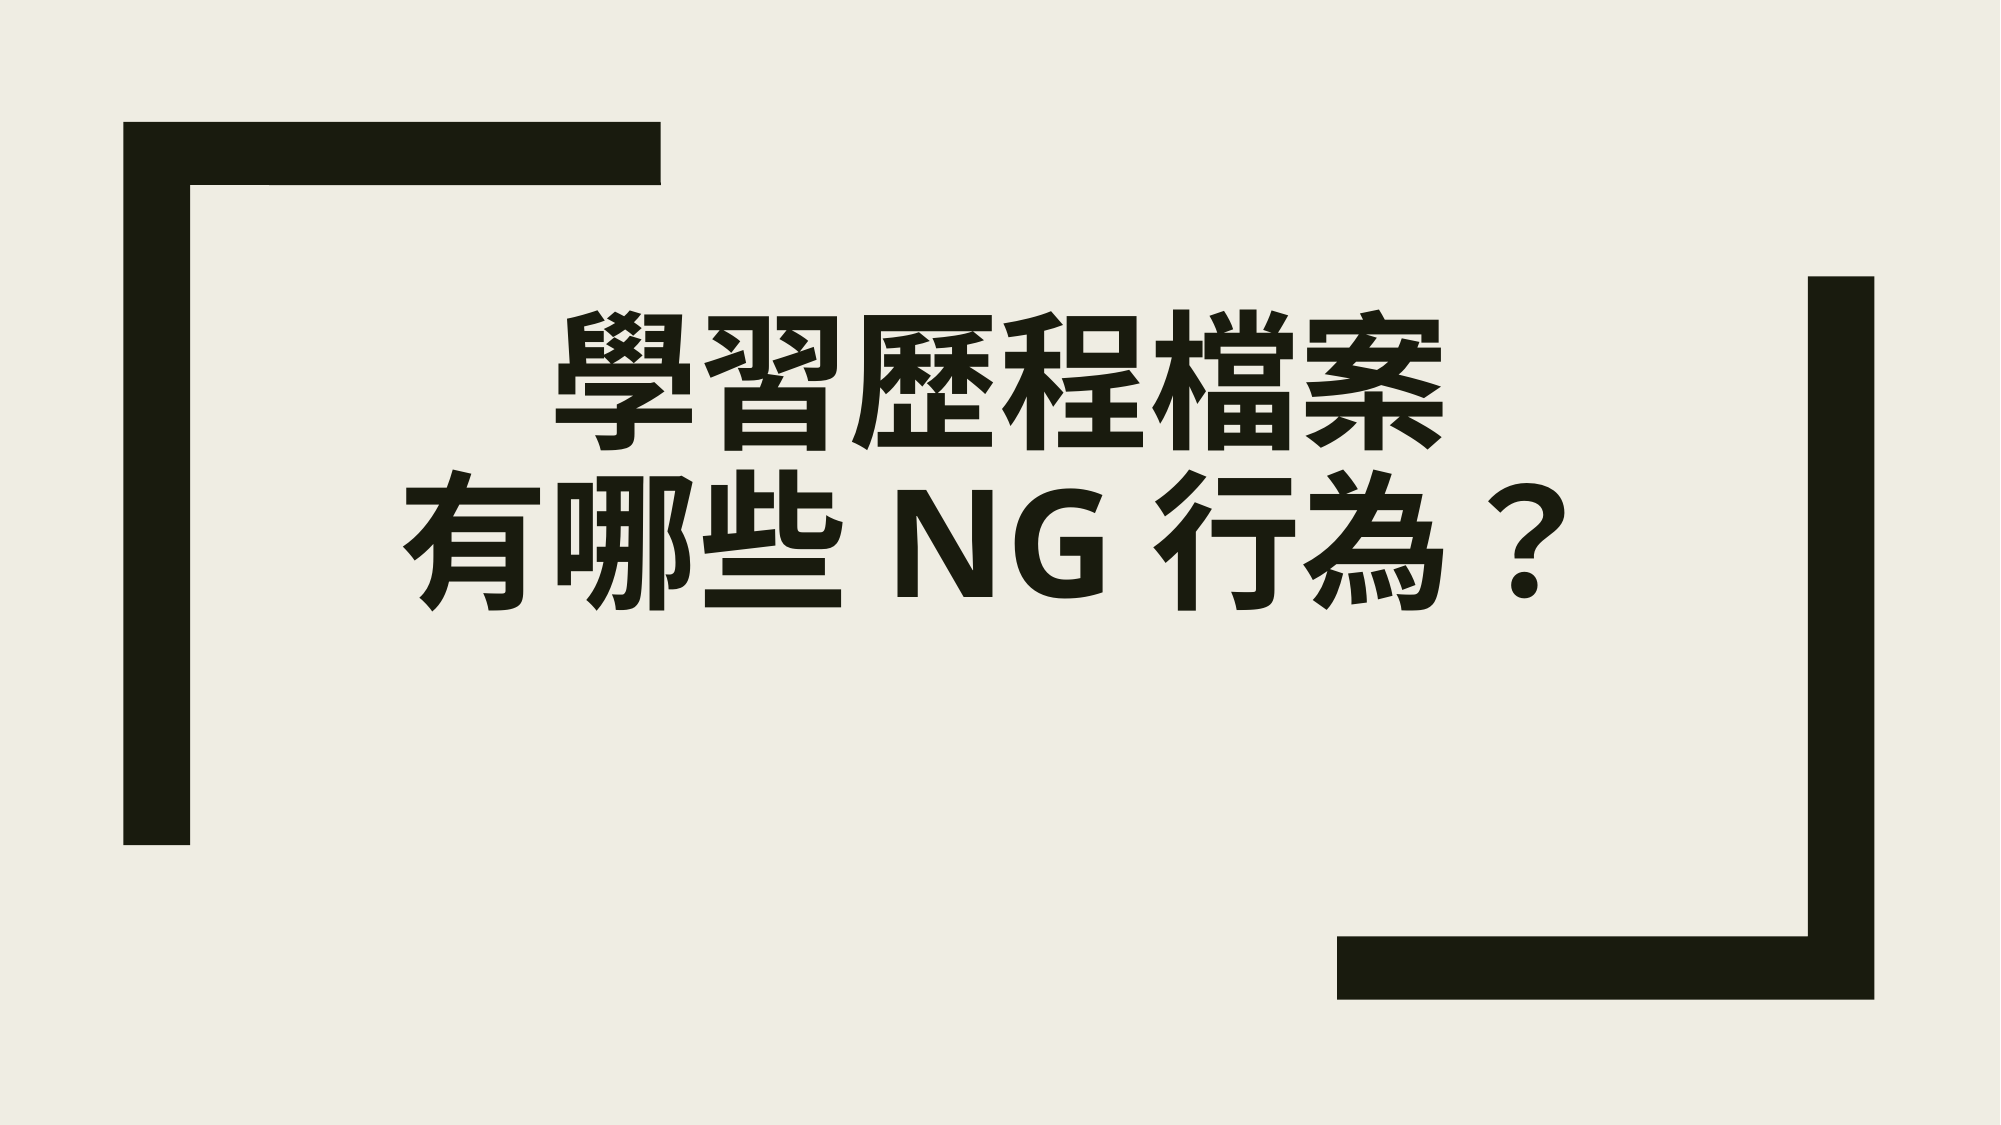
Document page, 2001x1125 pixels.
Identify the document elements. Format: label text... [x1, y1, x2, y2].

title 學習歷程檔案 有哪些NG行為？ [262, 293, 1738, 638]
